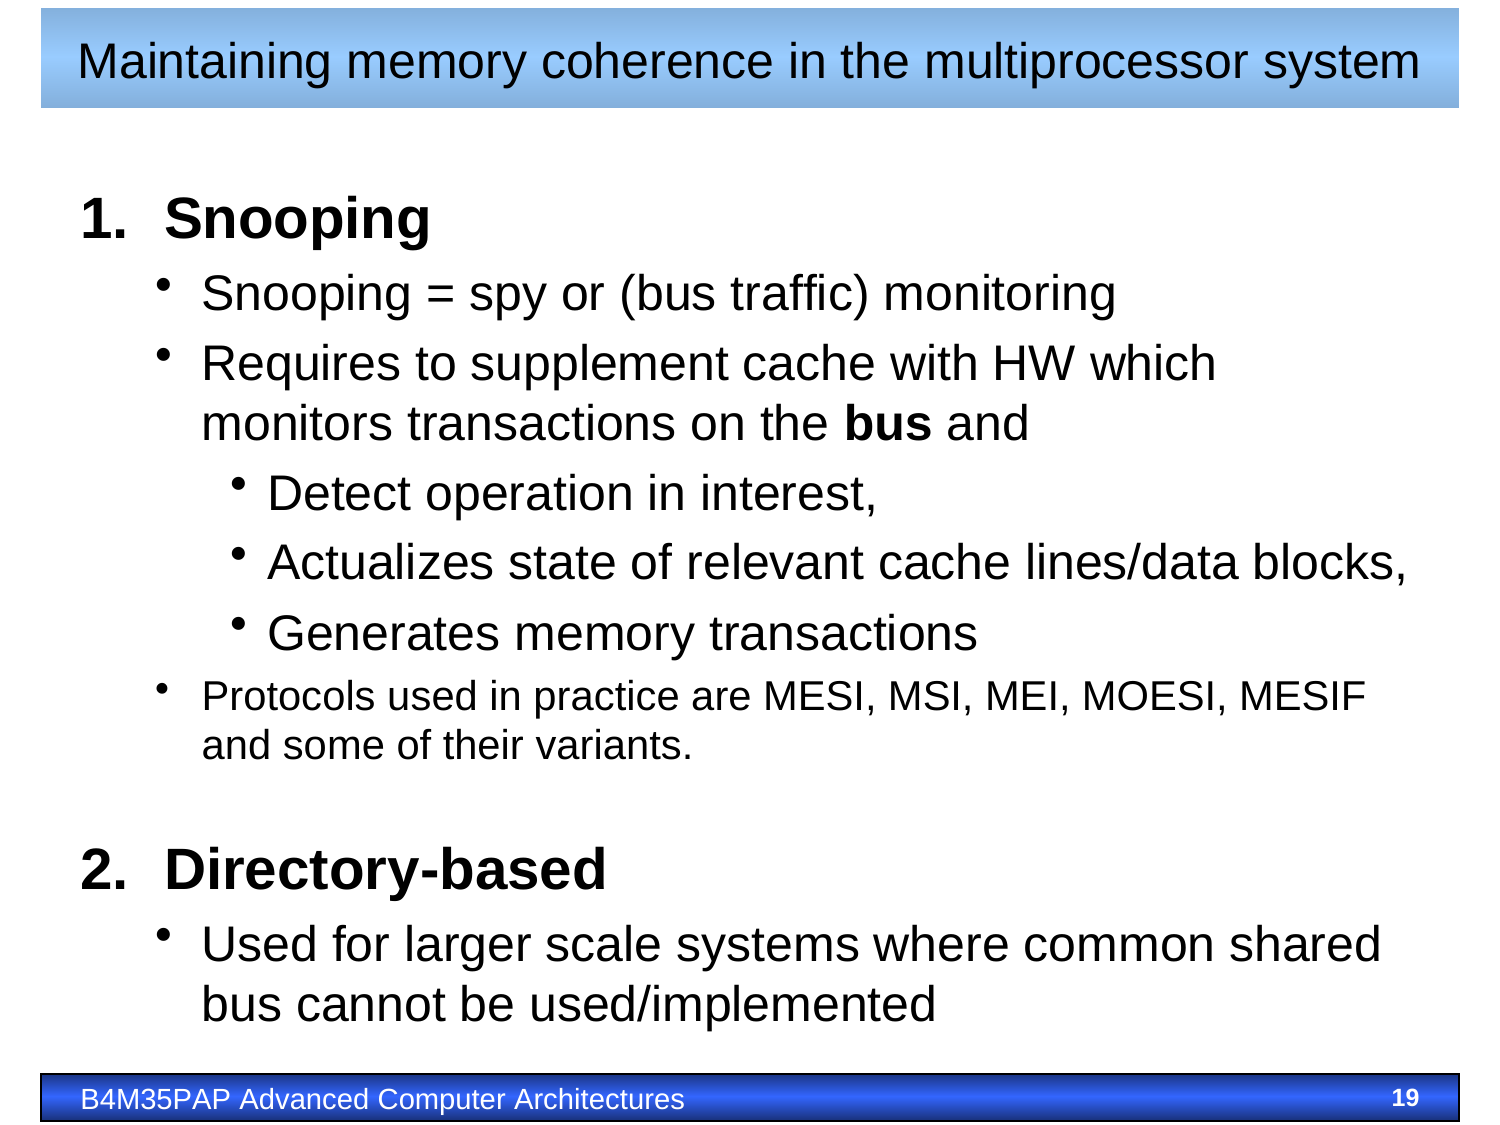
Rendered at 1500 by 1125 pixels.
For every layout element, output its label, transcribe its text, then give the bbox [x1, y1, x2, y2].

title Maintaining memory coherence in the multiprocessor system [41, 8, 1459, 108]
list Snooping Snooping = spy or (bus traffic) monitoring Requires to supplement cache with HW which monitors transactions on the bus and Detect operation in interest, Actualizes state of relevant cache lines/data blocks, Generates memory transactions Protocols used in practice are MESI, MSI, MEI, MOESI, MESIF and some of their variants. Directory-based Used for larger scale systems where common shared bus cannot be used/implemented [64, 172, 1436, 1000]
